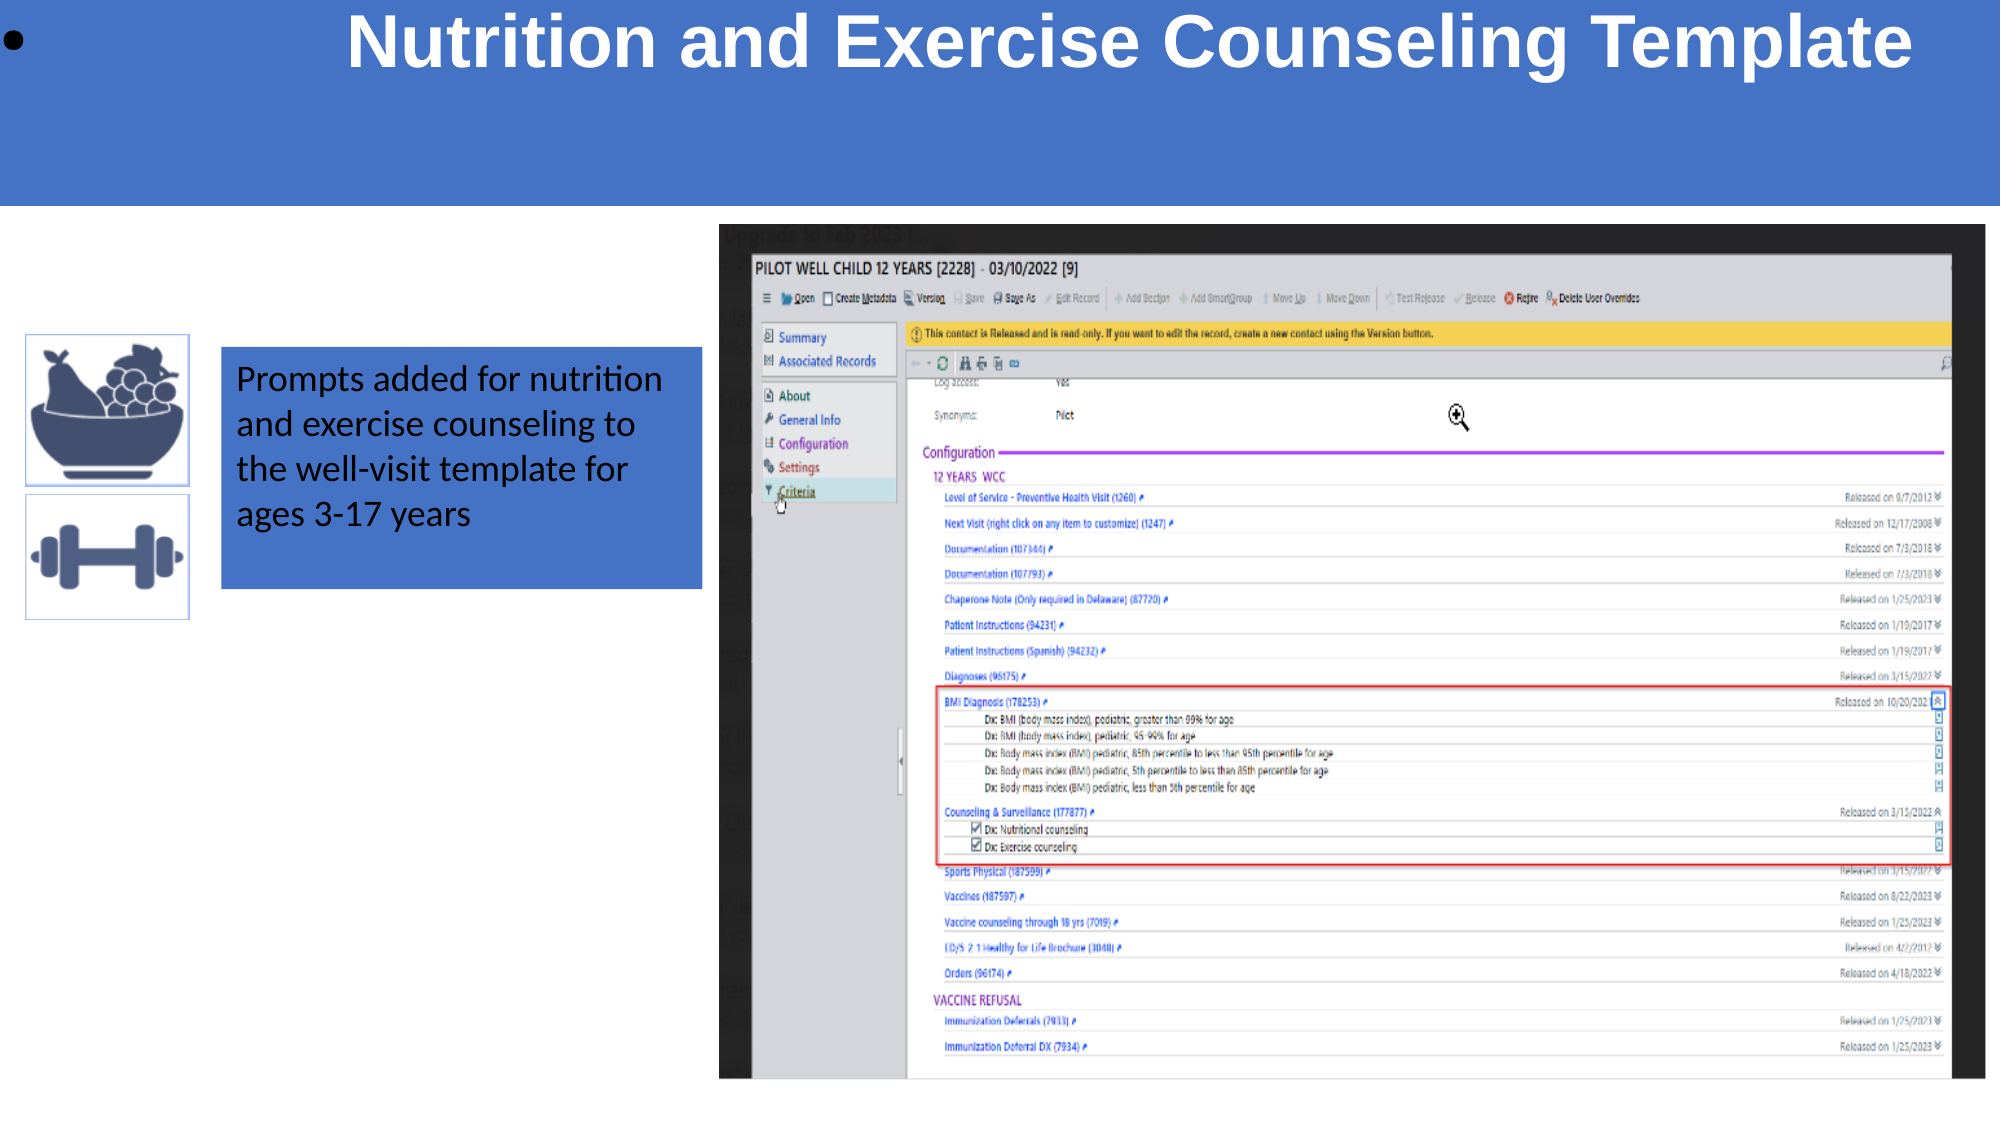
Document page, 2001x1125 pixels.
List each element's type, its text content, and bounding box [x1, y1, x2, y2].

picture [25, 494, 190, 620]
picture [25, 334, 190, 487]
text_box Prompts added for nutrition and exercise counseling to the well-visit template for ages 3-17 years [221, 346, 703, 590]
table_header Nutrition and Exercise Counseling Template [0, 0, 2000, 206]
picture [719, 224, 1987, 1081]
